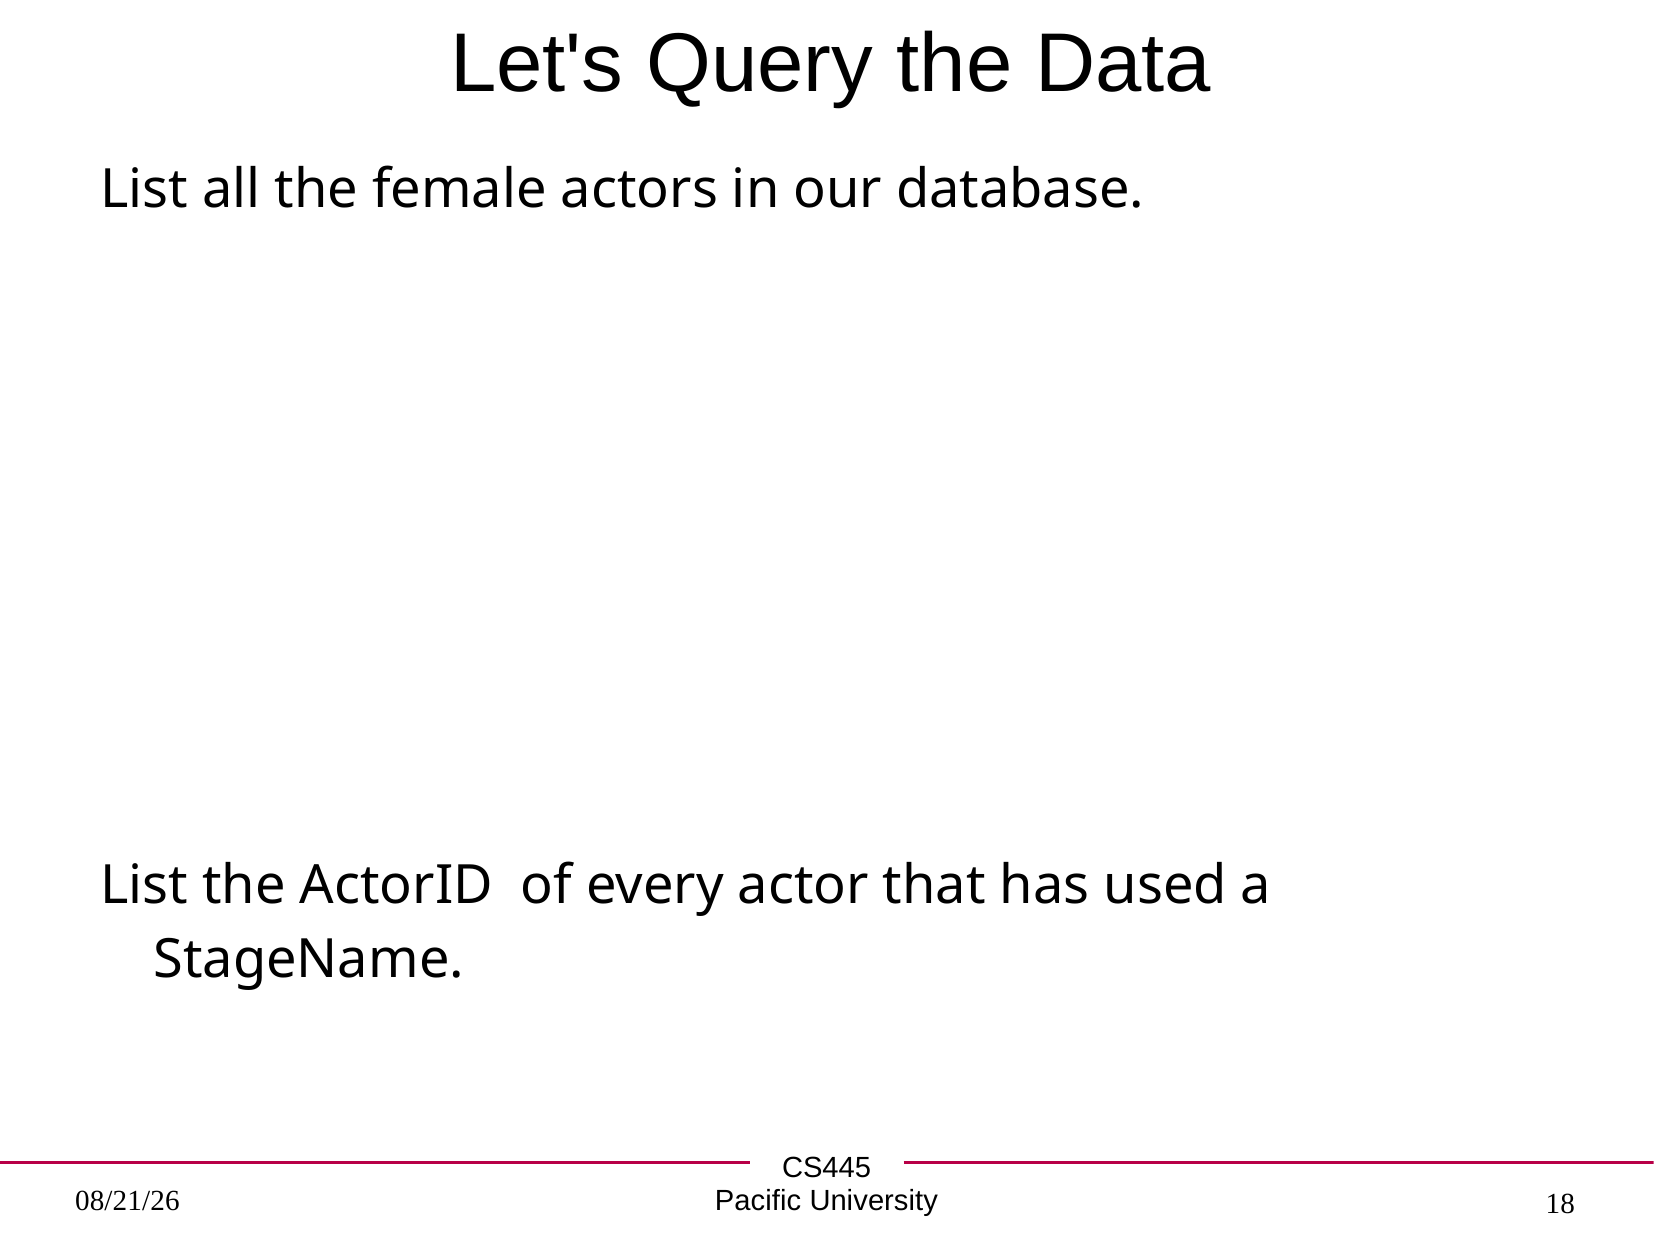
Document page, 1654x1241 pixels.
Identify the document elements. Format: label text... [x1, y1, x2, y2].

title Let's Query the Data [86, 15, 1576, 109]
list List all the female actors in our database. List the ActorID of every actor that has used a StageName. [82, 150, 1571, 1111]
